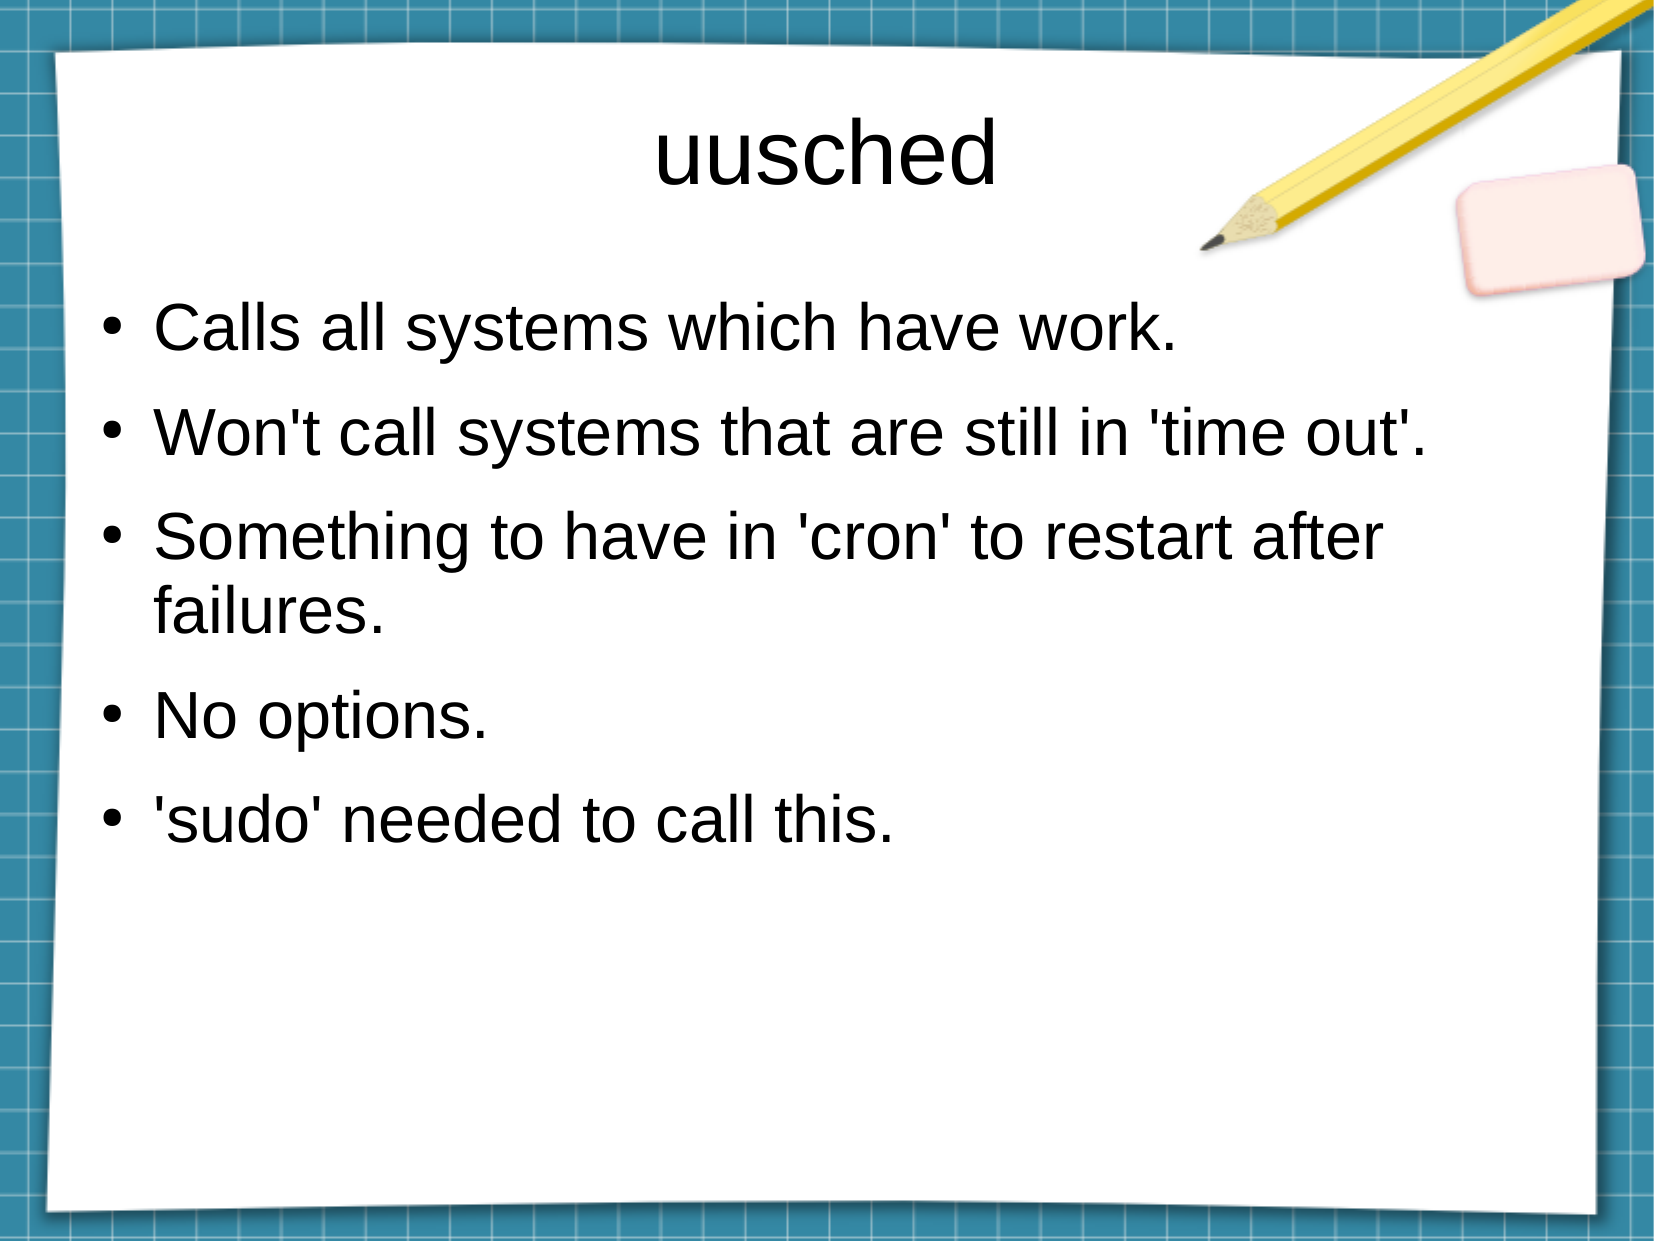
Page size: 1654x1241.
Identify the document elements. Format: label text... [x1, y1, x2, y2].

list Calls all systems which have work. Won't call systems that are still in 'time out'. Something to have in 'cron' to restart after failures. No options. 'sudo' needed to call this. [82, 290, 1571, 1010]
title uusched [82, 49, 1571, 257]
picture [0, 0, 1654, 1241]
